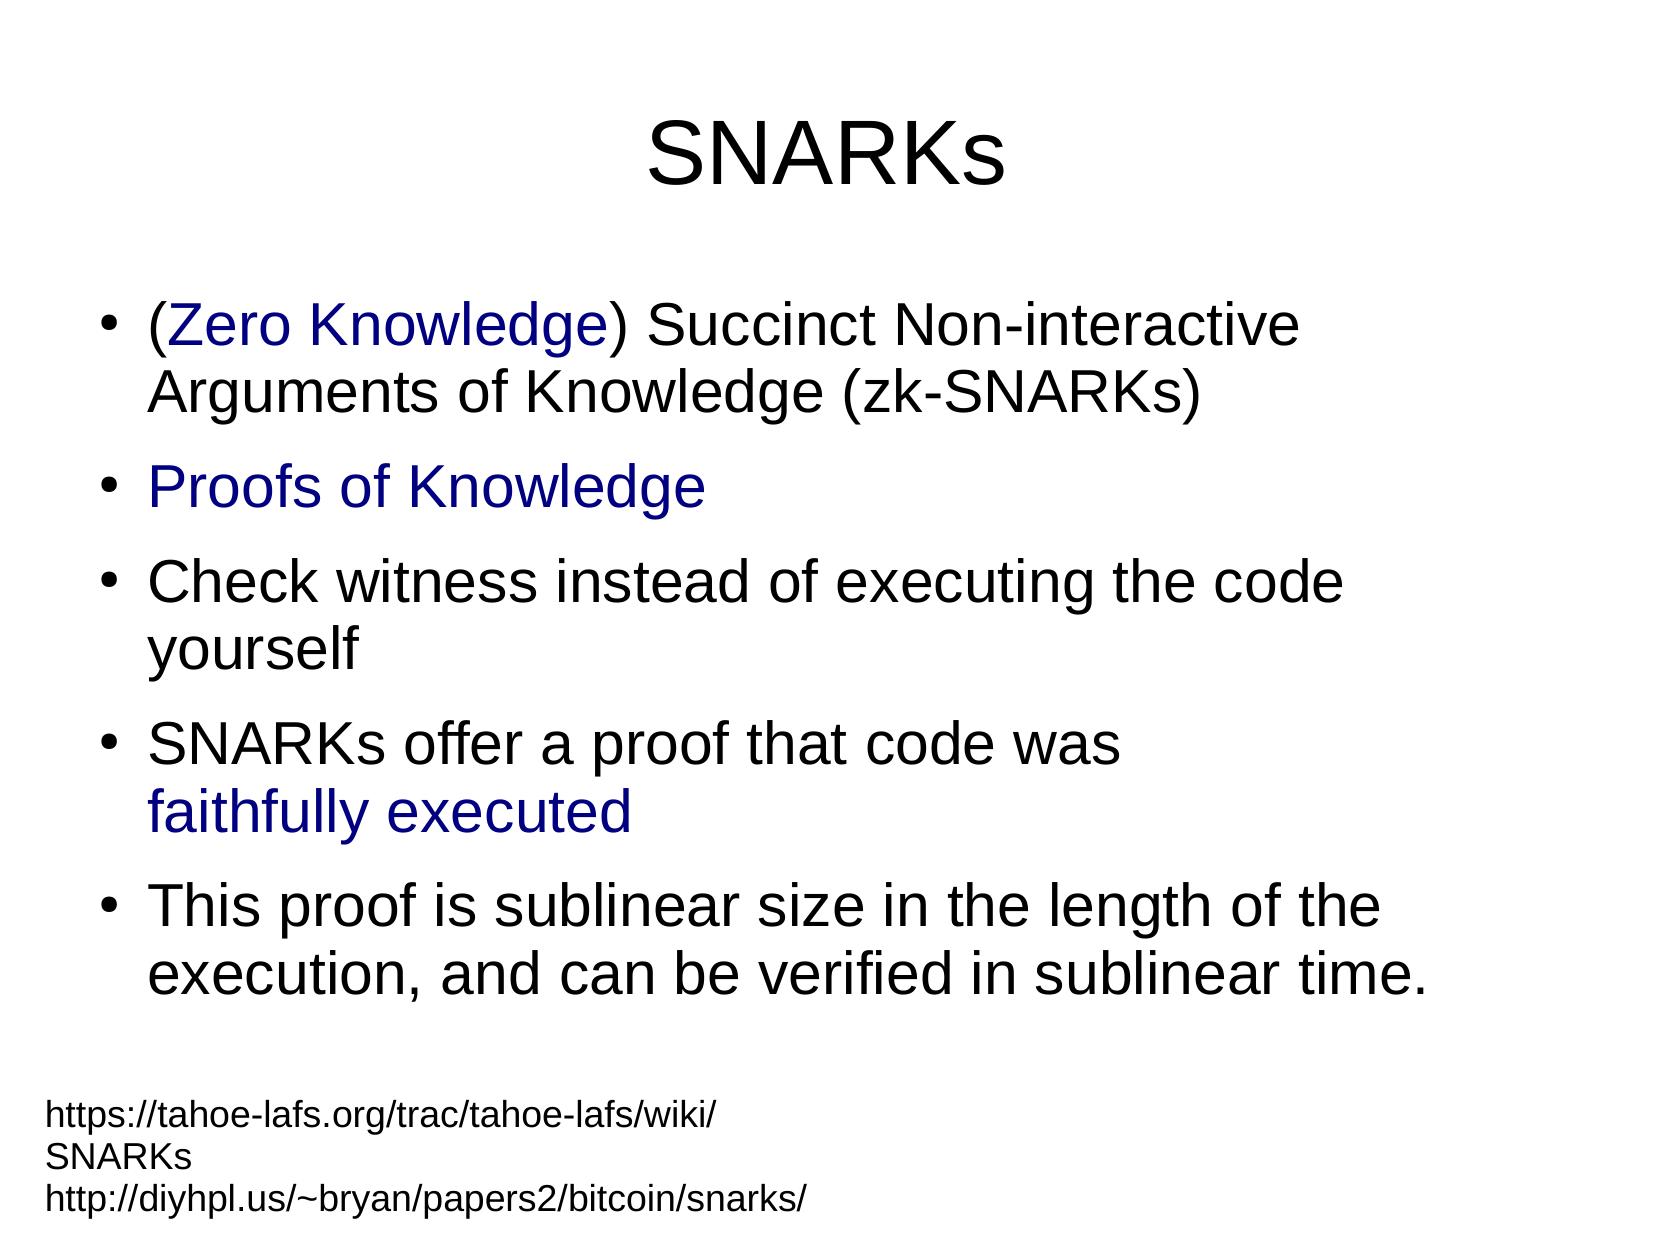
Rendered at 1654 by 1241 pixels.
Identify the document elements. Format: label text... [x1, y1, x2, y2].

text_box https://tahoe-lafs.org/trac/tahoe-lafs/wiki/SNARKs http://diyhpl.us/~bryan/papers2/bitcoin/snarks/ [30, 1086, 880, 1186]
list (Zero Knowledge) Succinct Non-interactive Arguments of Knowledge (zk-SNARKs) Proofs of Knowledge Check witness instead of executing the code yourself SNARKs offer a proof that code was faithfully executed This proof is sublinear size in the length of the execution, and can be verified in sublinear time. [82, 290, 1571, 1010]
title SNARKs [82, 49, 1571, 257]
